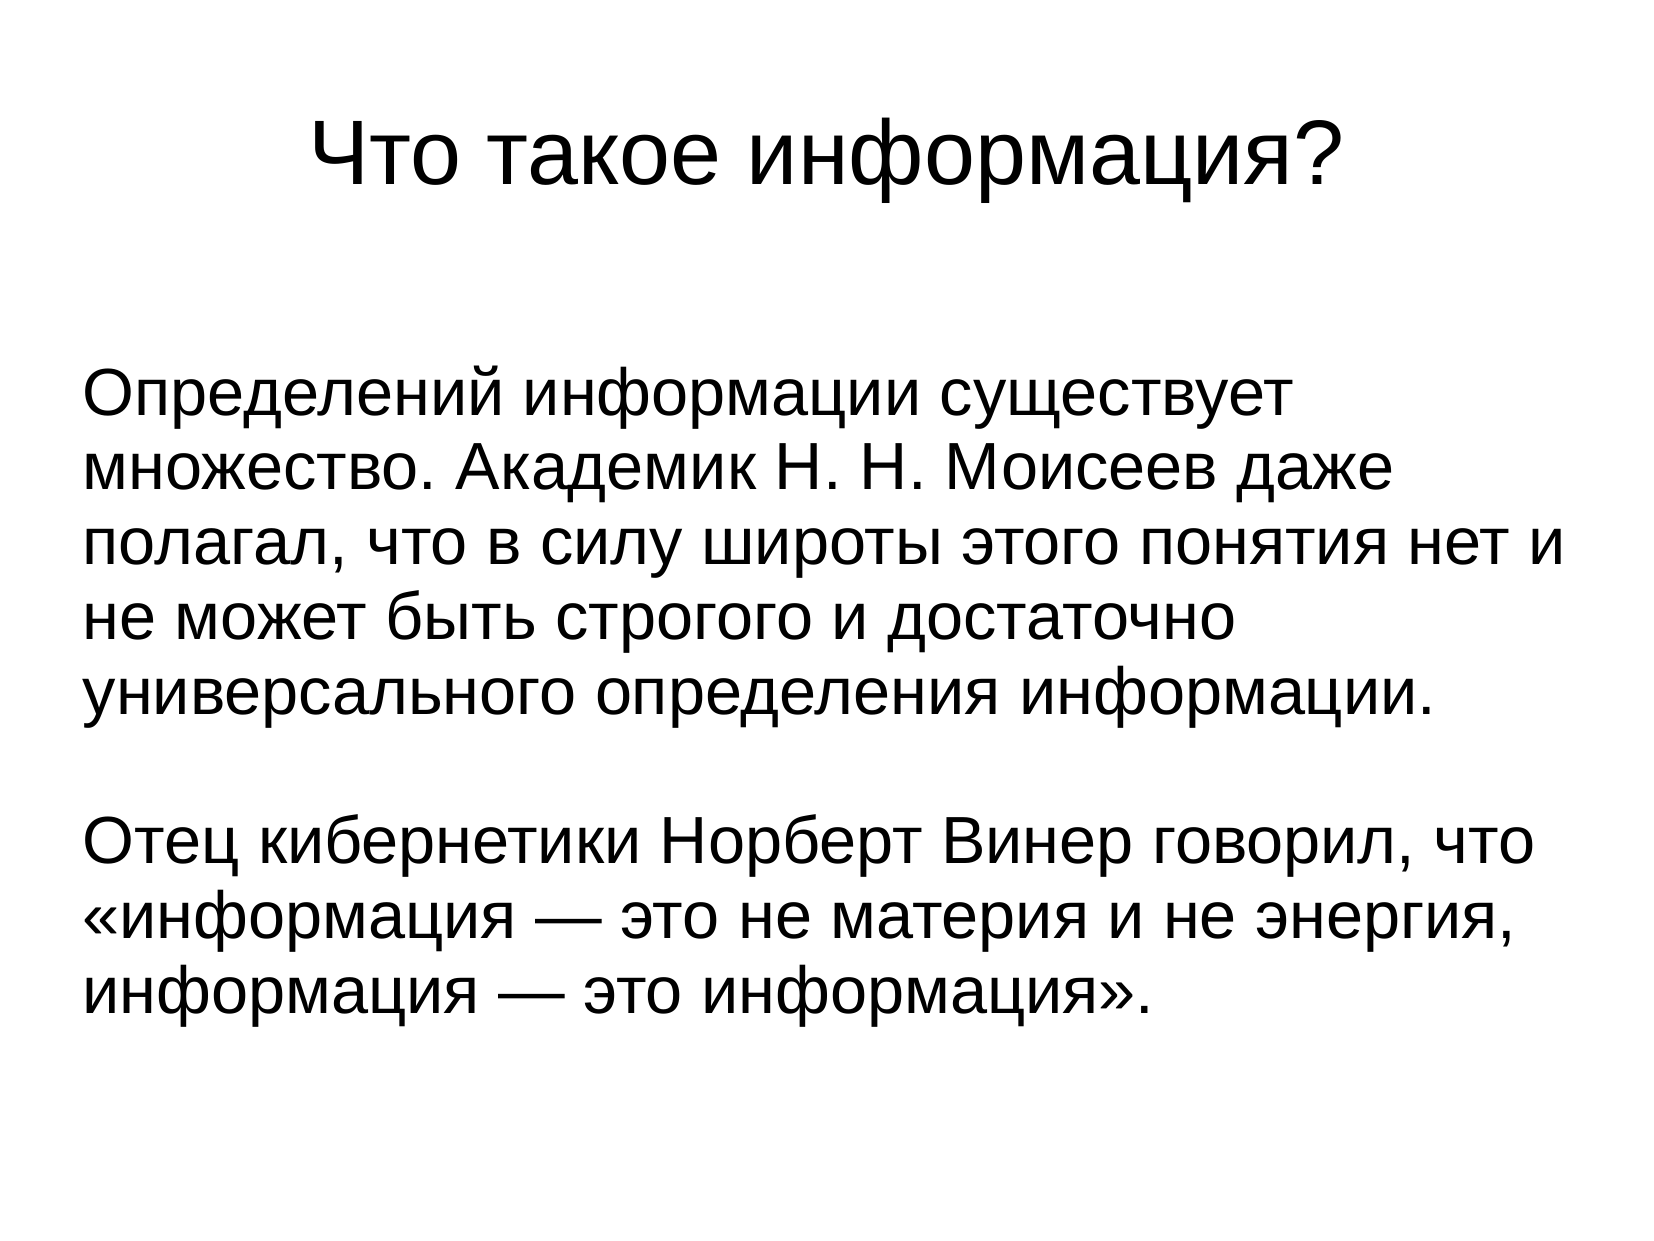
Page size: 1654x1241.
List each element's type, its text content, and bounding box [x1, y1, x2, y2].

subtitle Определений информации существует множество. Академик Н. Н. Моисеев даже полагал, что в силу широты этого понятия нет и не может быть строгого и достаточно универсального определения информации. Отец кибернетики Норберт Винер говорил, что «информация — это не материя и не энергия, информация — это информация». [82, 331, 1571, 1051]
title Что такое информация? [82, 49, 1571, 257]
